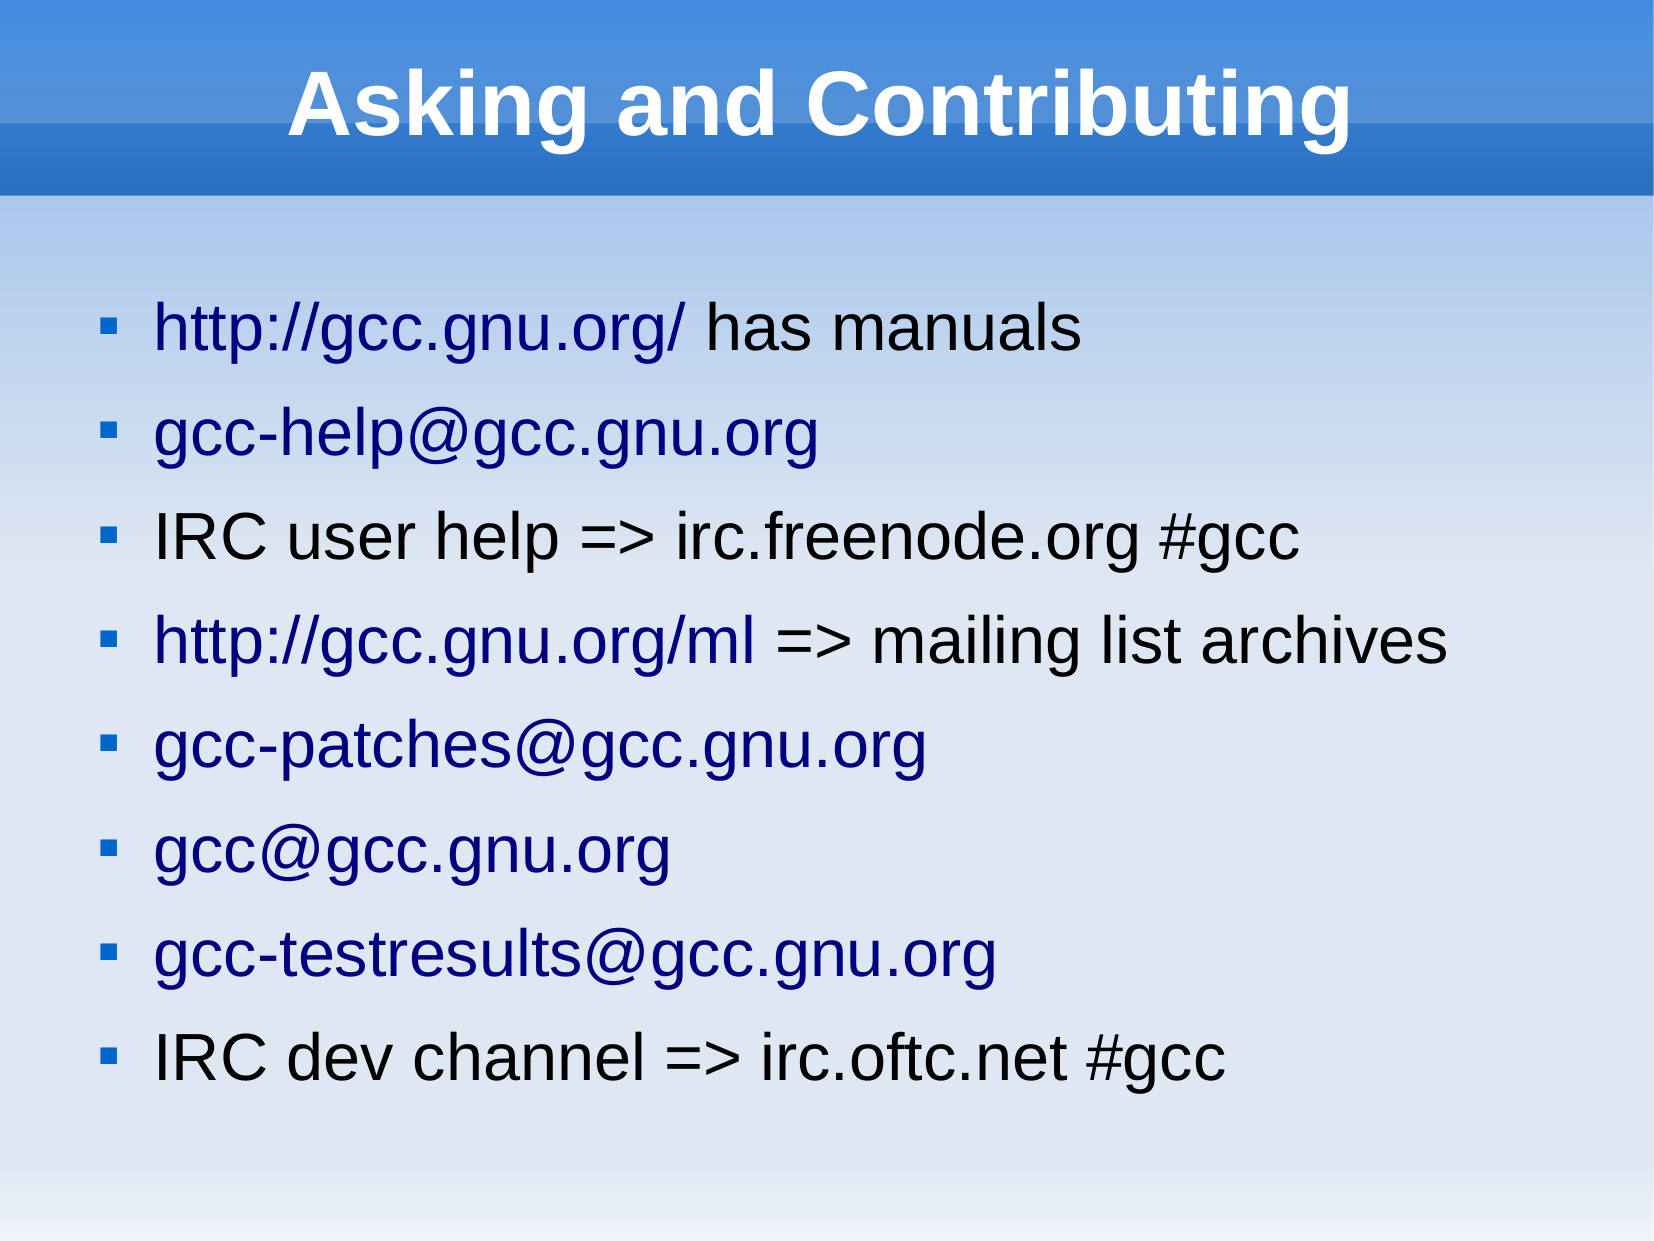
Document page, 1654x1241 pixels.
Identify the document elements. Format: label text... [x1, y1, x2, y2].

picture [0, 0, 1654, 1241]
list http://gcc.gnu.org/ has manuals gcc-help@gcc.gnu.org IRC user help => irc.freenode.org #gcc http://gcc.gnu.org/ml => mailing list archives gcc-patches@gcc.gnu.org gcc@gcc.gnu.org gcc-testresults@gcc.gnu.org IRC dev channel => irc.oftc.net #gcc [82, 290, 1571, 1096]
title Asking and Contributing [76, 7, 1565, 200]
